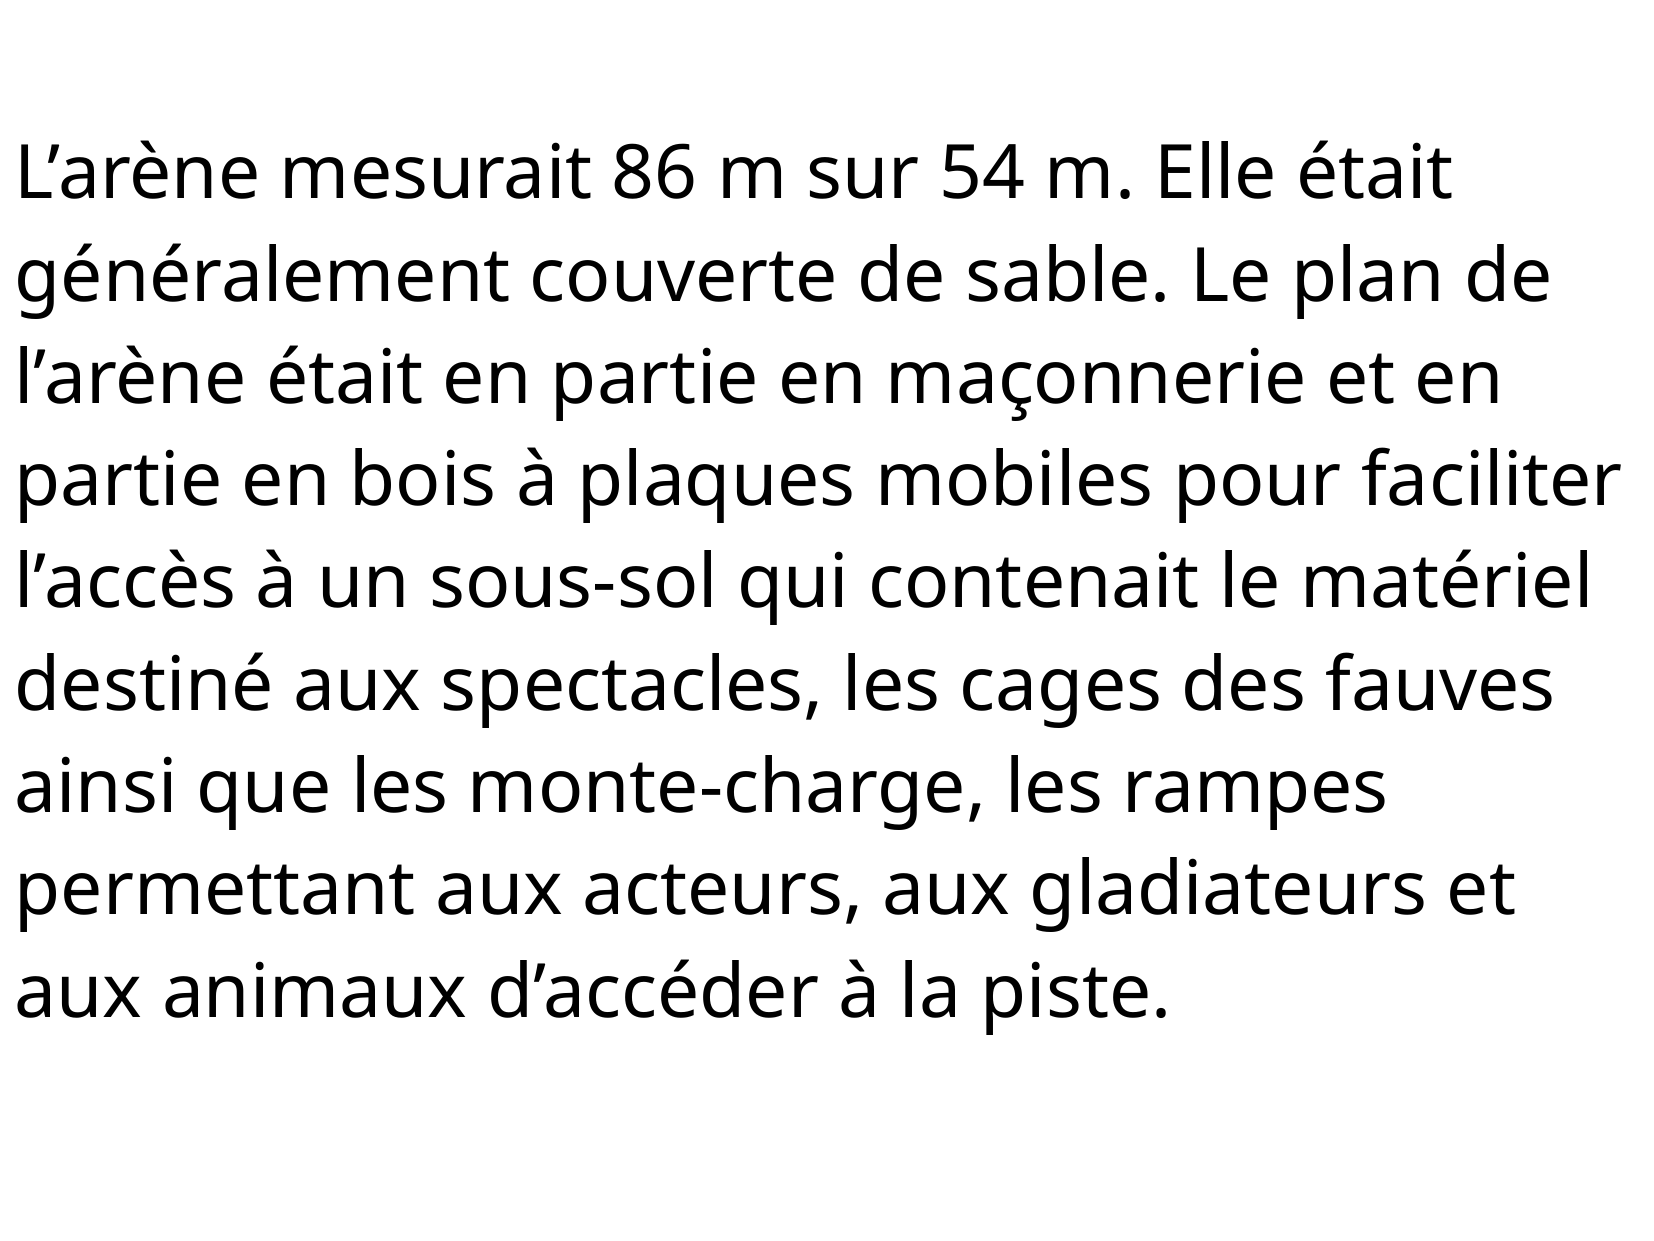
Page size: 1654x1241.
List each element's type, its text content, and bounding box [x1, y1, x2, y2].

text_box L’arène mesurait 86 m sur 54 m. Elle était généralement couverte de sable. Le plan de l’arène était en partie en maçonnerie et en partie en bois à plaques mobiles pour faciliter l’accès à un sous-sol qui contenait le matériel destiné aux spectacles, les cages des fauves ainsi que les monte-charge, les rampes permettant aux acteurs, aux gladiateurs et aux animaux d’accéder à la piste. [0, 8, 1654, 1241]
